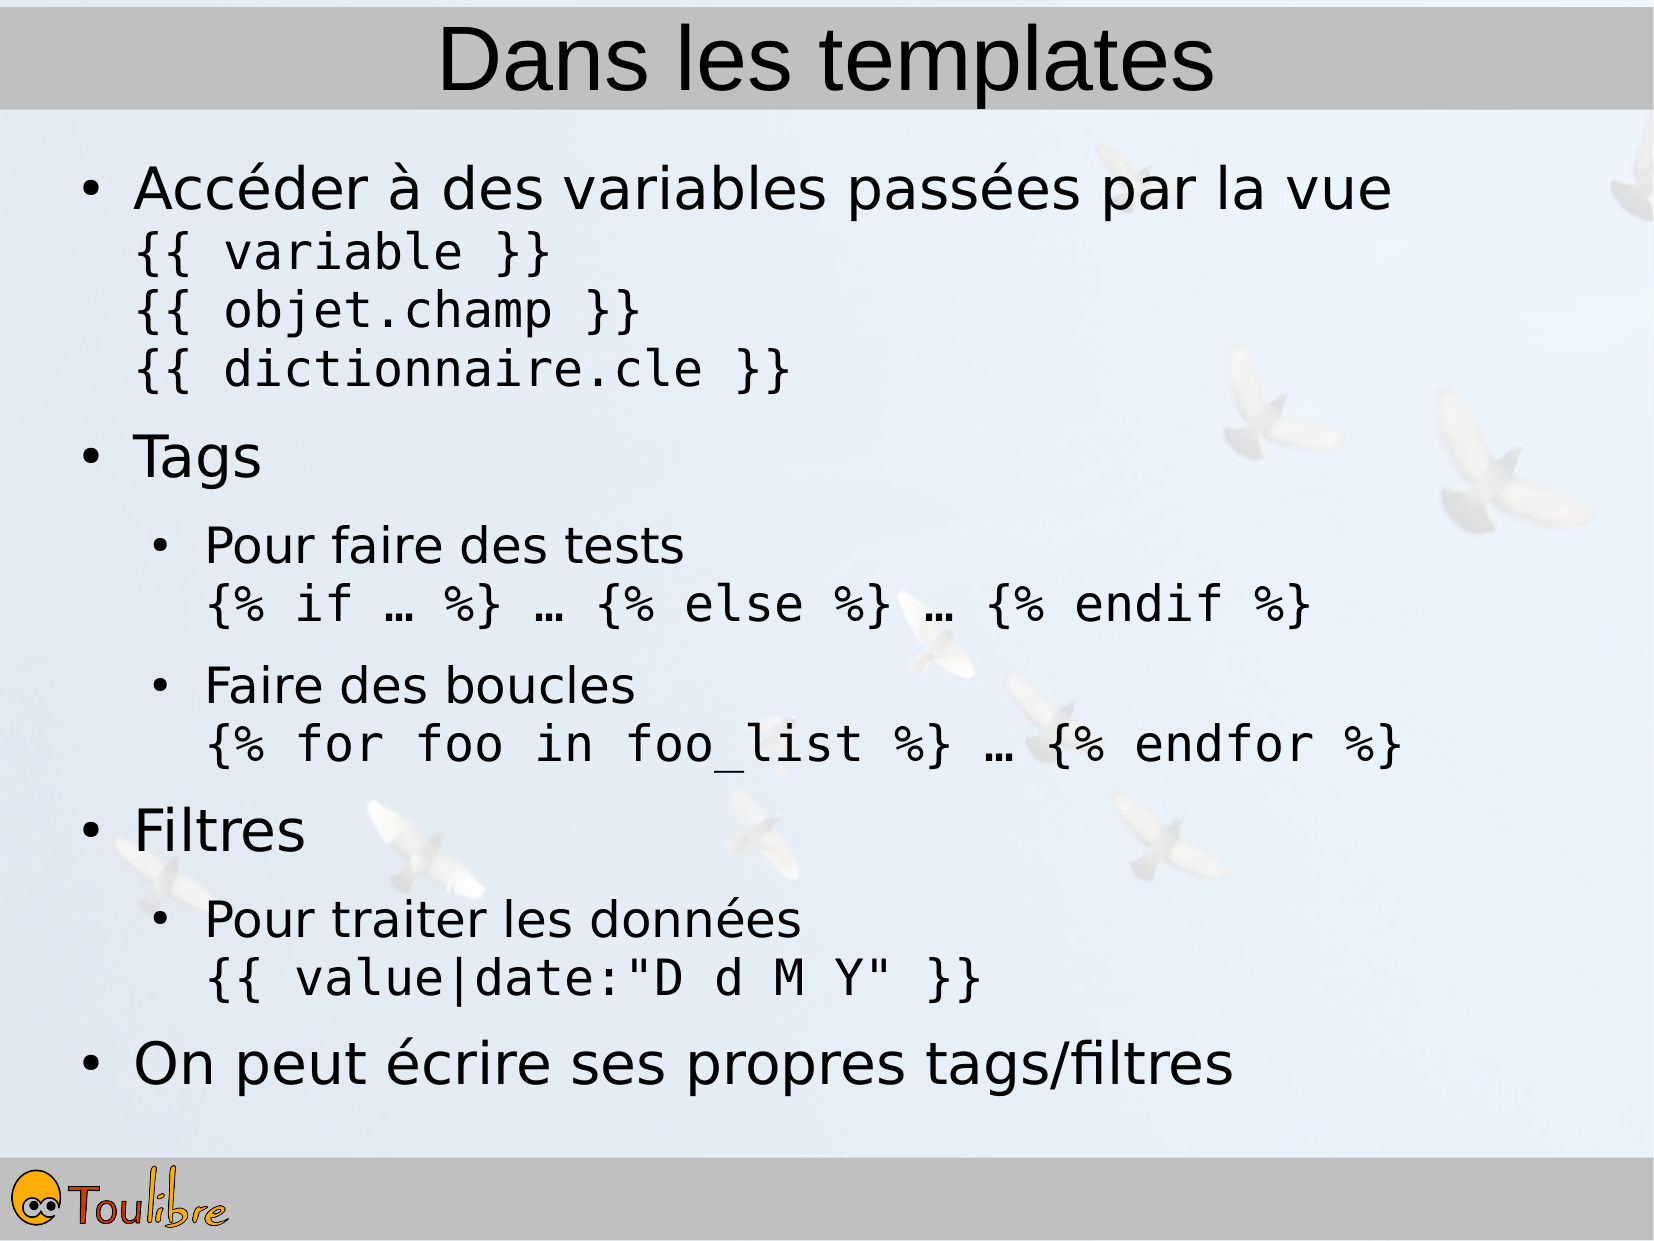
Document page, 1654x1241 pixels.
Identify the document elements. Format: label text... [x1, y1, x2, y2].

picture [11, 1165, 229, 1228]
list Accéder à des variables passées par la vue {{ variable }} {{ objet.champ }} {{ dictionnaire.cle }} Tags Pour faire des tests {% if … %} … {% else %} … {% endif %} Faire des boucles {% for foo in foo_list %} … {% endfor %} Filtres Pour traiter les données {{ value|date:"D d M Y" }} On peut écrire ses propres tags/filtres [62, 155, 1621, 1127]
title Dans les templates [0, 7, 1654, 110]
